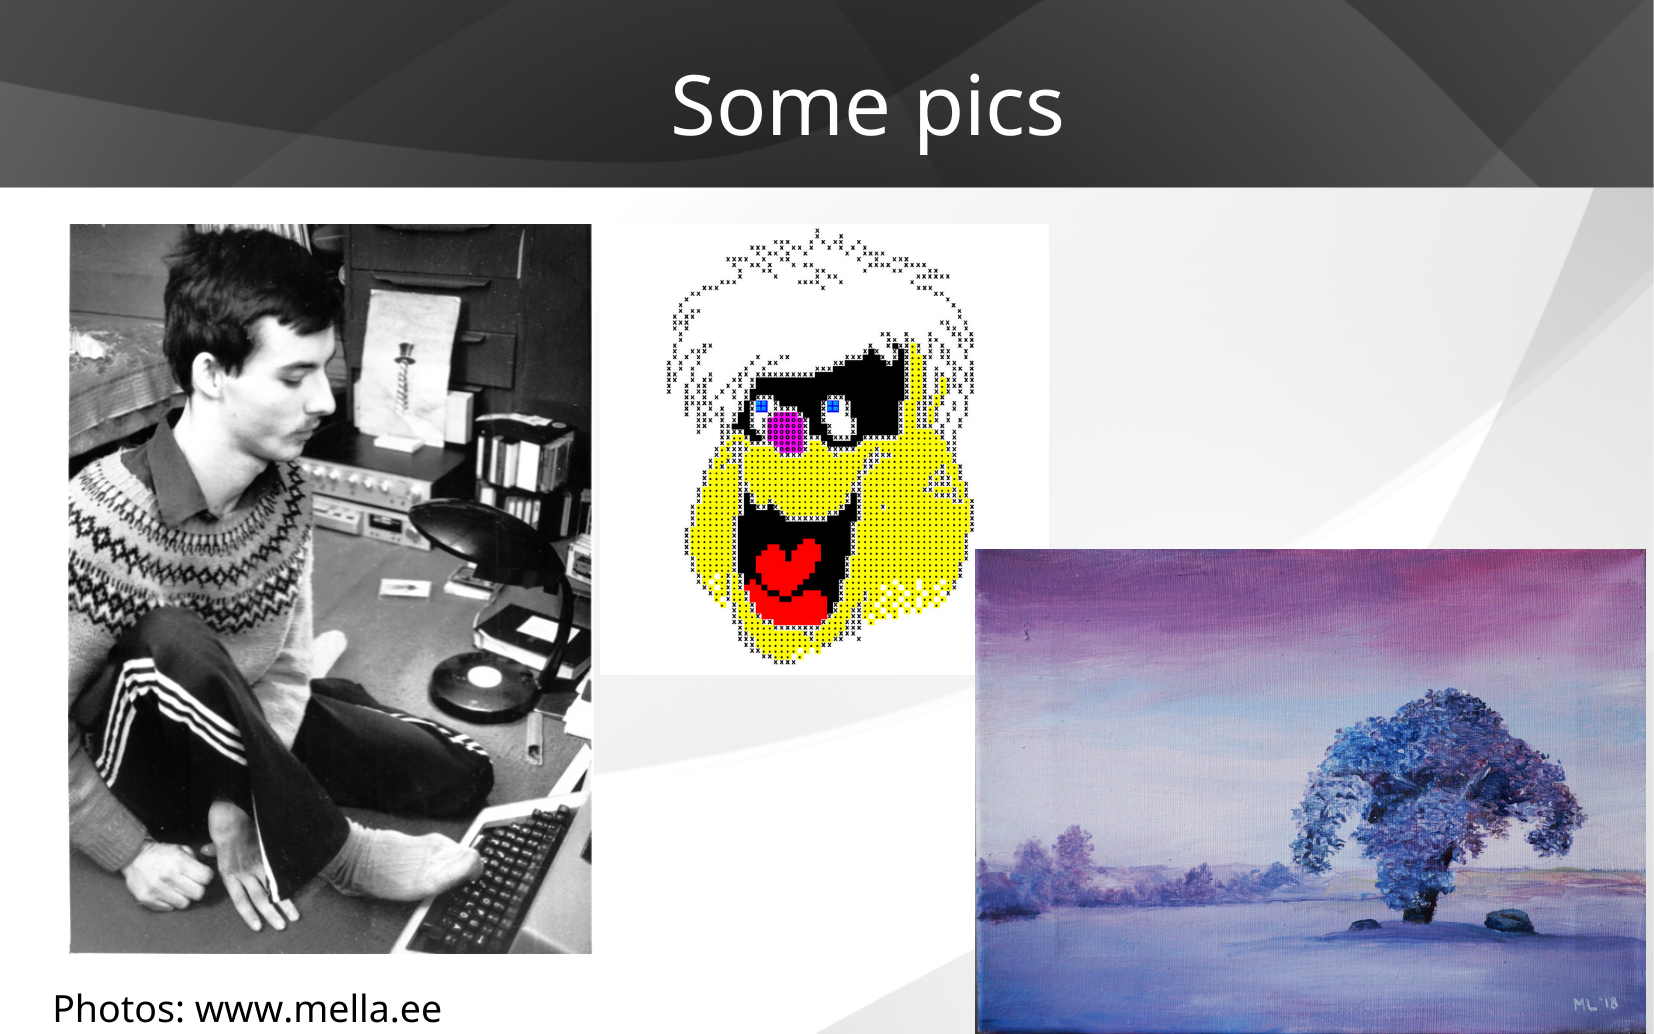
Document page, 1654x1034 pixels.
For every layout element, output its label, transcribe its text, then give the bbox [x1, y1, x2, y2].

text_box Photos: www.mella.ee [37, 975, 938, 1034]
title Some pics [124, 0, 1613, 208]
picture [0, 0, 1654, 1034]
